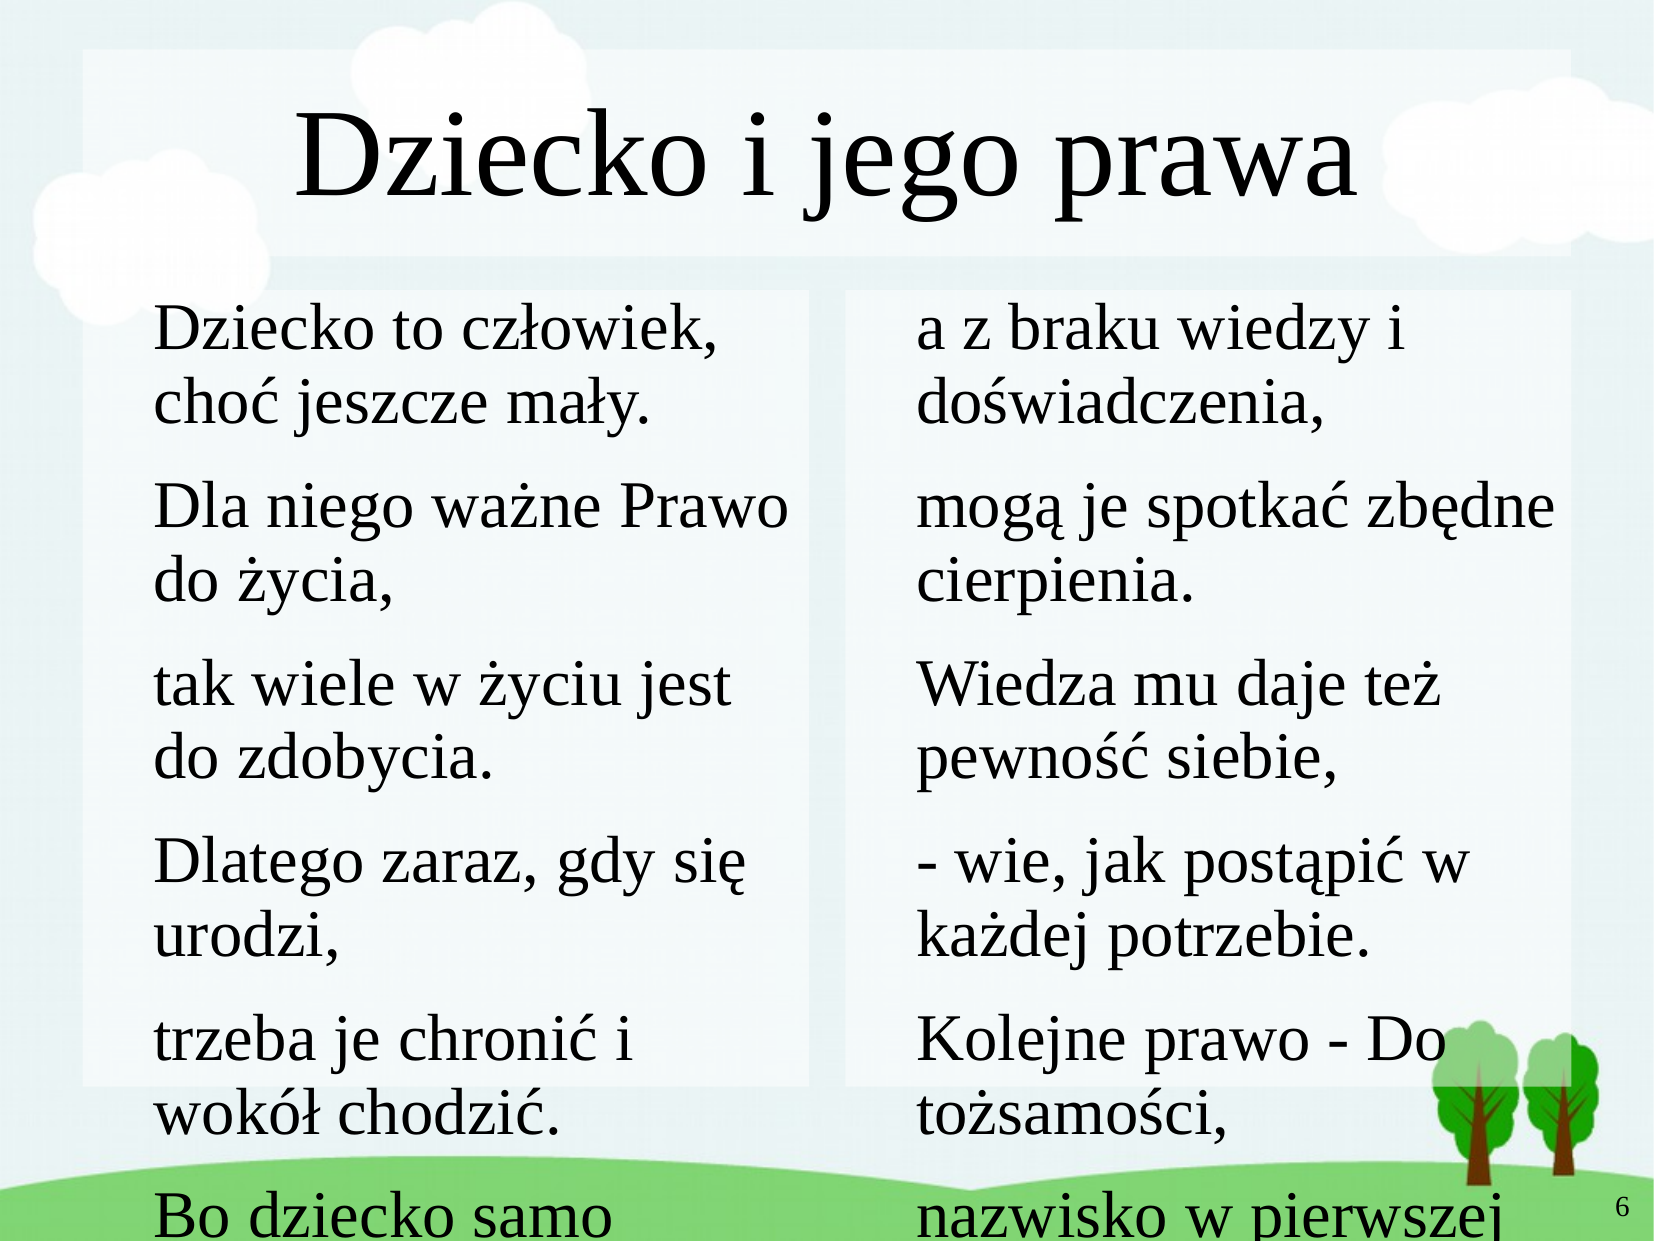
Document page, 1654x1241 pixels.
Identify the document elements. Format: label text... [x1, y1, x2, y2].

title Dziecko i jego prawa [82, 49, 1571, 257]
list a z braku wiedzy i doświadczenia, mogą je spotkać zbędne cierpienia. Wiedza mu daje też pewność siebie, - wie, jak postąpić w każdej potrzebie. Kolejne prawo - Do tożsamości, nazwisko w pierwszej tu kolejności. Ma także prawo do tajemnicy, pozna ją, kto się dla dziecka liczy. Ostatnie prawo - Żyć bez przemocy, tego stróż prawa dziś nie przeoczy. Dziecka nie wolno bić, poszturchiwać, w gniewie strofować, ani wyśmiewać, zwracać uwagę przy innych ludziach, dzieci to boli, widać po buziach. W końcu tej listy największe Prawo, wygra z nauką, wygra z zabawą, napełnia dziecko szczęściem, radością zwą je od zawsze ludzką Miłością. [845, 290, 1572, 1087]
list Dziecko to człowiek, choć jeszcze mały. Dla niego ważne Prawo do życia, tak wiele w życiu jest do zdobycia. Dlatego zaraz, gdy się urodzi, trzeba je chronić i wokół chodzić. Bo dziecko samo niechybnie zginie, ma ważne Prawo, by żyć w rodzinie. Będzie to mama, będzie to tata, także rodzeństwo, co figle płata. Rodzice – pierwsi opiekunowie, oni zadbają o dziecka zdrowie. Chronią i karmią, bawią, ubiorą, do osiemnastu lat pracy jest sporo. Pragną, by mądrze żyło na świecie, w tym edukacja jest ważna przecież. Nauka w dziecku szczęścia nie budzi bo choć ma Prawo, to się natrudzi, [82, 290, 809, 1087]
picture [1260, 1209, 1275, 1235]
picture [0, 0, 1654, 1241]
